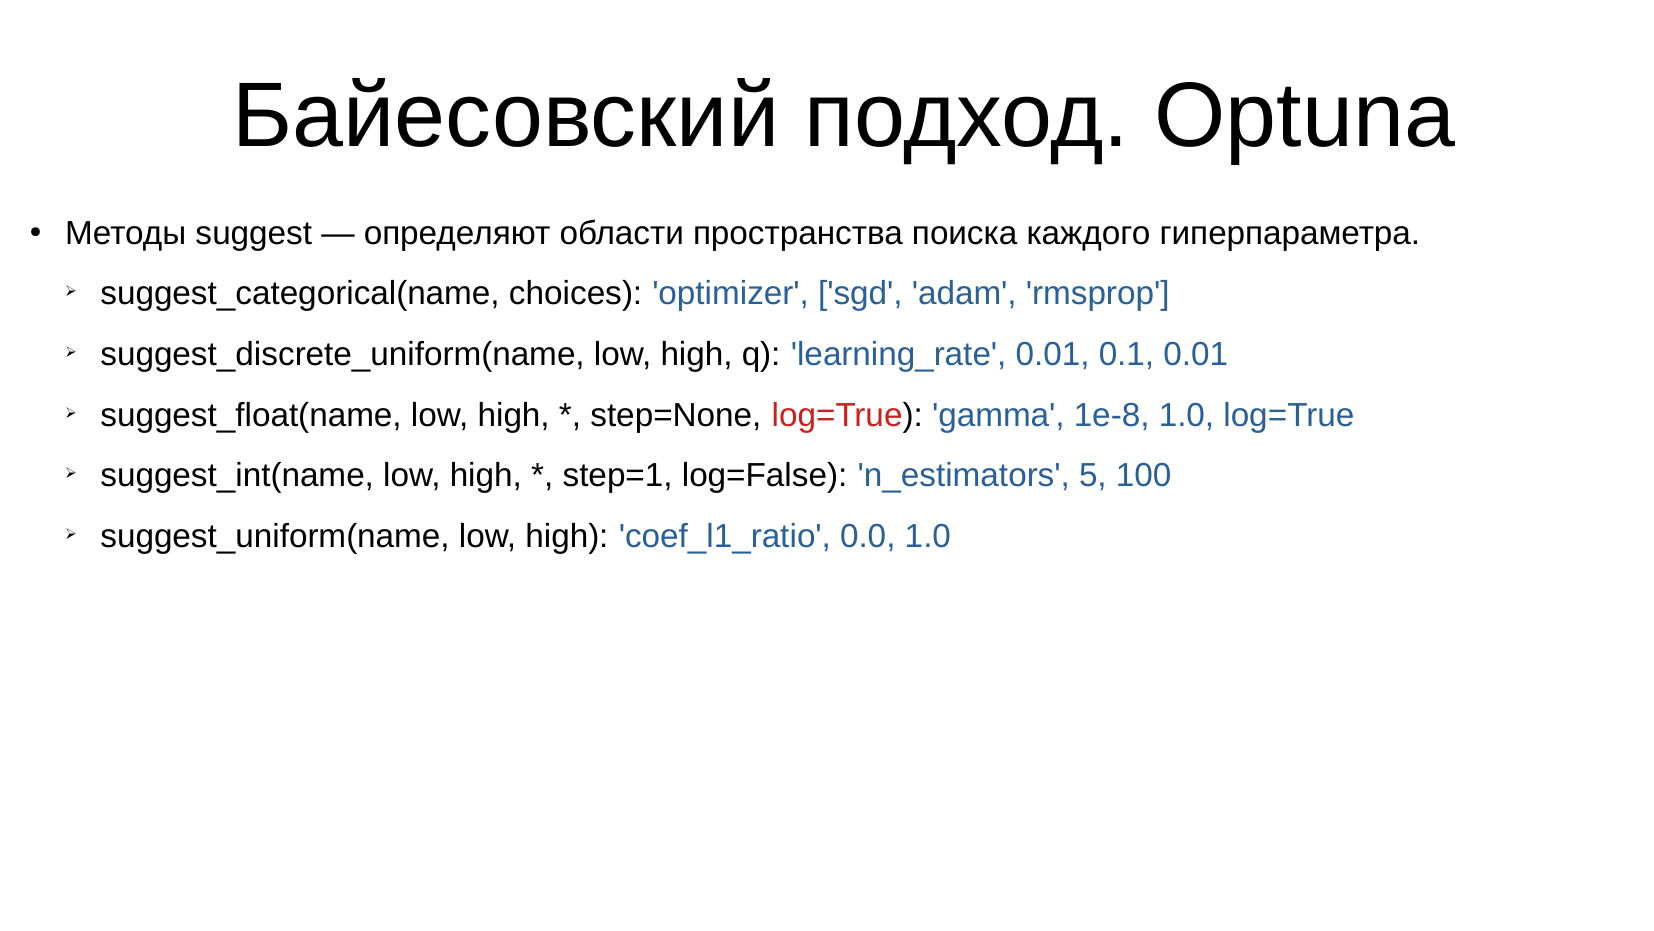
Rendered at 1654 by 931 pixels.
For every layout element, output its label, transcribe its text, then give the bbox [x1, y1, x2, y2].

subtitle Методы suggest — определяют области пространства поиска каждого гиперпараметра. suggest_categorical(name, choices): 'optimizer', ['sgd', 'adam', 'rmsprop'] suggest_discrete_uniform(name, low, high, q): 'learning_rate', 0.01, 0.1, 0.01 suggest_float(name, low, high, *, step=None, log=True): 'gamma', 1e-8, 1.0, log=True suggest_int(name, low, high, *, step=1, log=False): 'n_estimators', 5, 100 suggest_uniform(name, low, high): 'coef_l1_ratio', 0.0, 1.0 [29, 177, 1625, 904]
title Байесовский подход. Optuna [82, 37, 1571, 193]
